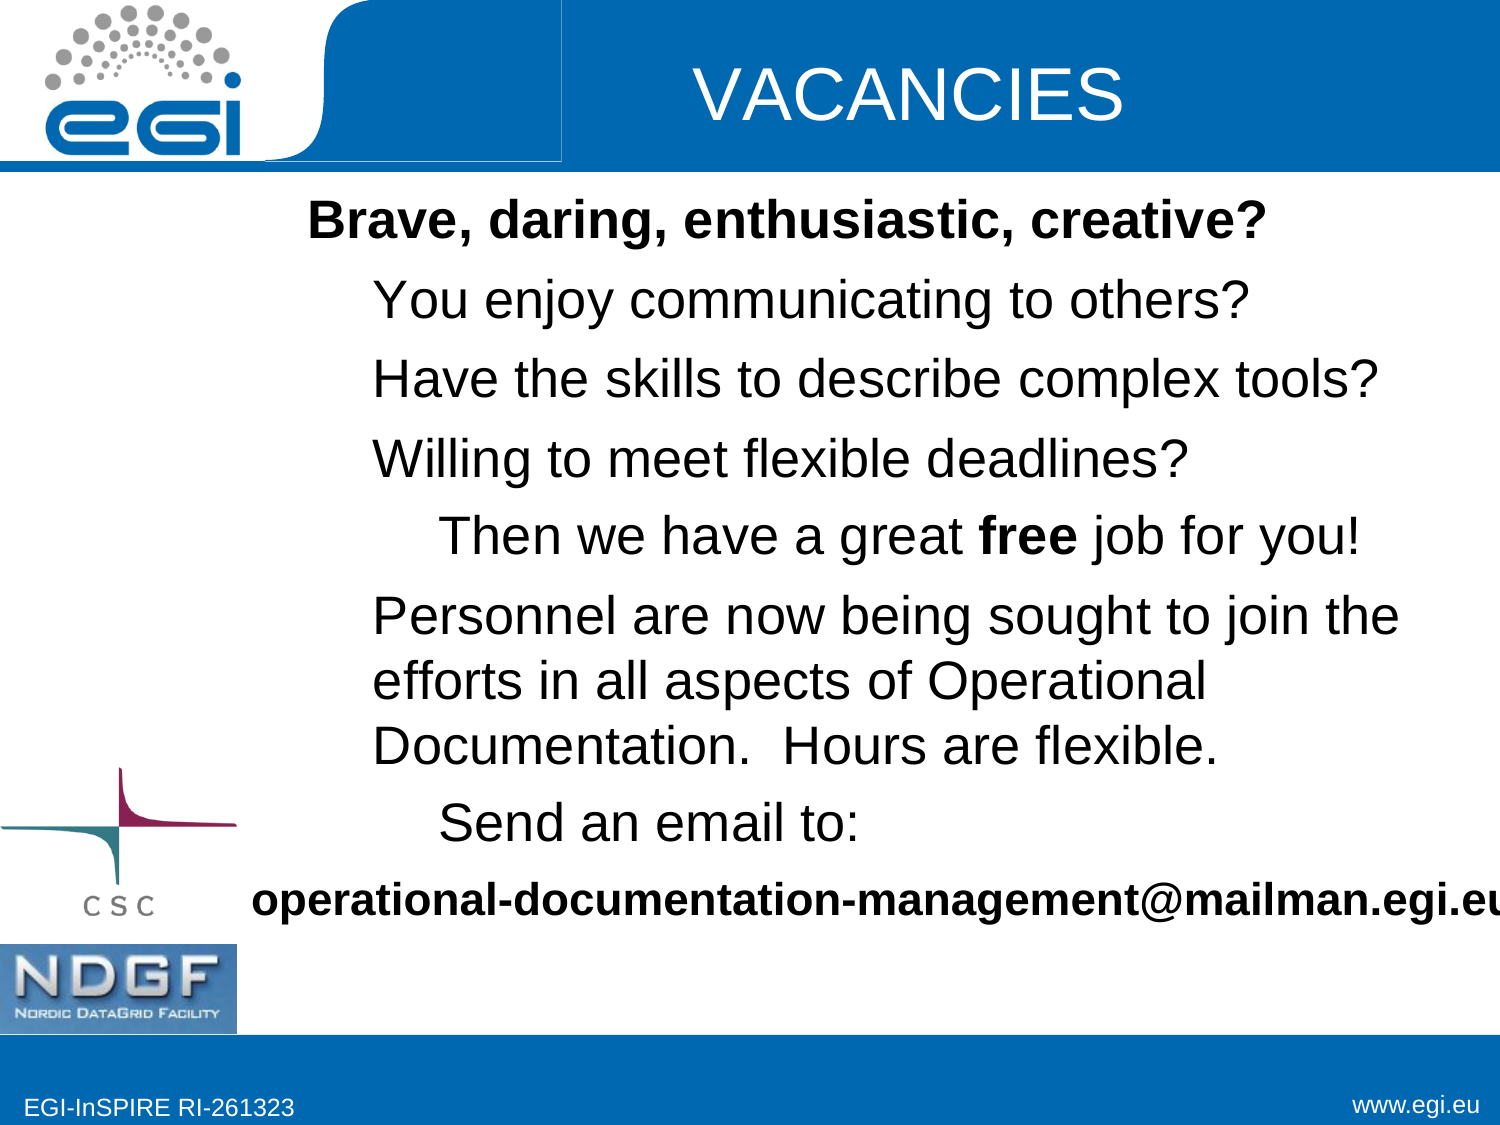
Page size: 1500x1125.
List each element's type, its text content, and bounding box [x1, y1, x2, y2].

title VACANCIES [348, 0, 1471, 177]
picture [0, 944, 237, 1034]
picture [0, 767, 236, 916]
list Brave, daring, enthusiastic, creative? You enjoy communicating to others? Have the skills to describe complex tools? Willing to meet flexible deadlines? Then we have a great free job for you! Personnel are now being sought to join the efforts in all aspects of Operational Documentation. Hours are flexible. Send an email to: operational-documentation-management@mailman.egi.eu [236, 177, 1500, 943]
picture [0, 0, 265, 161]
